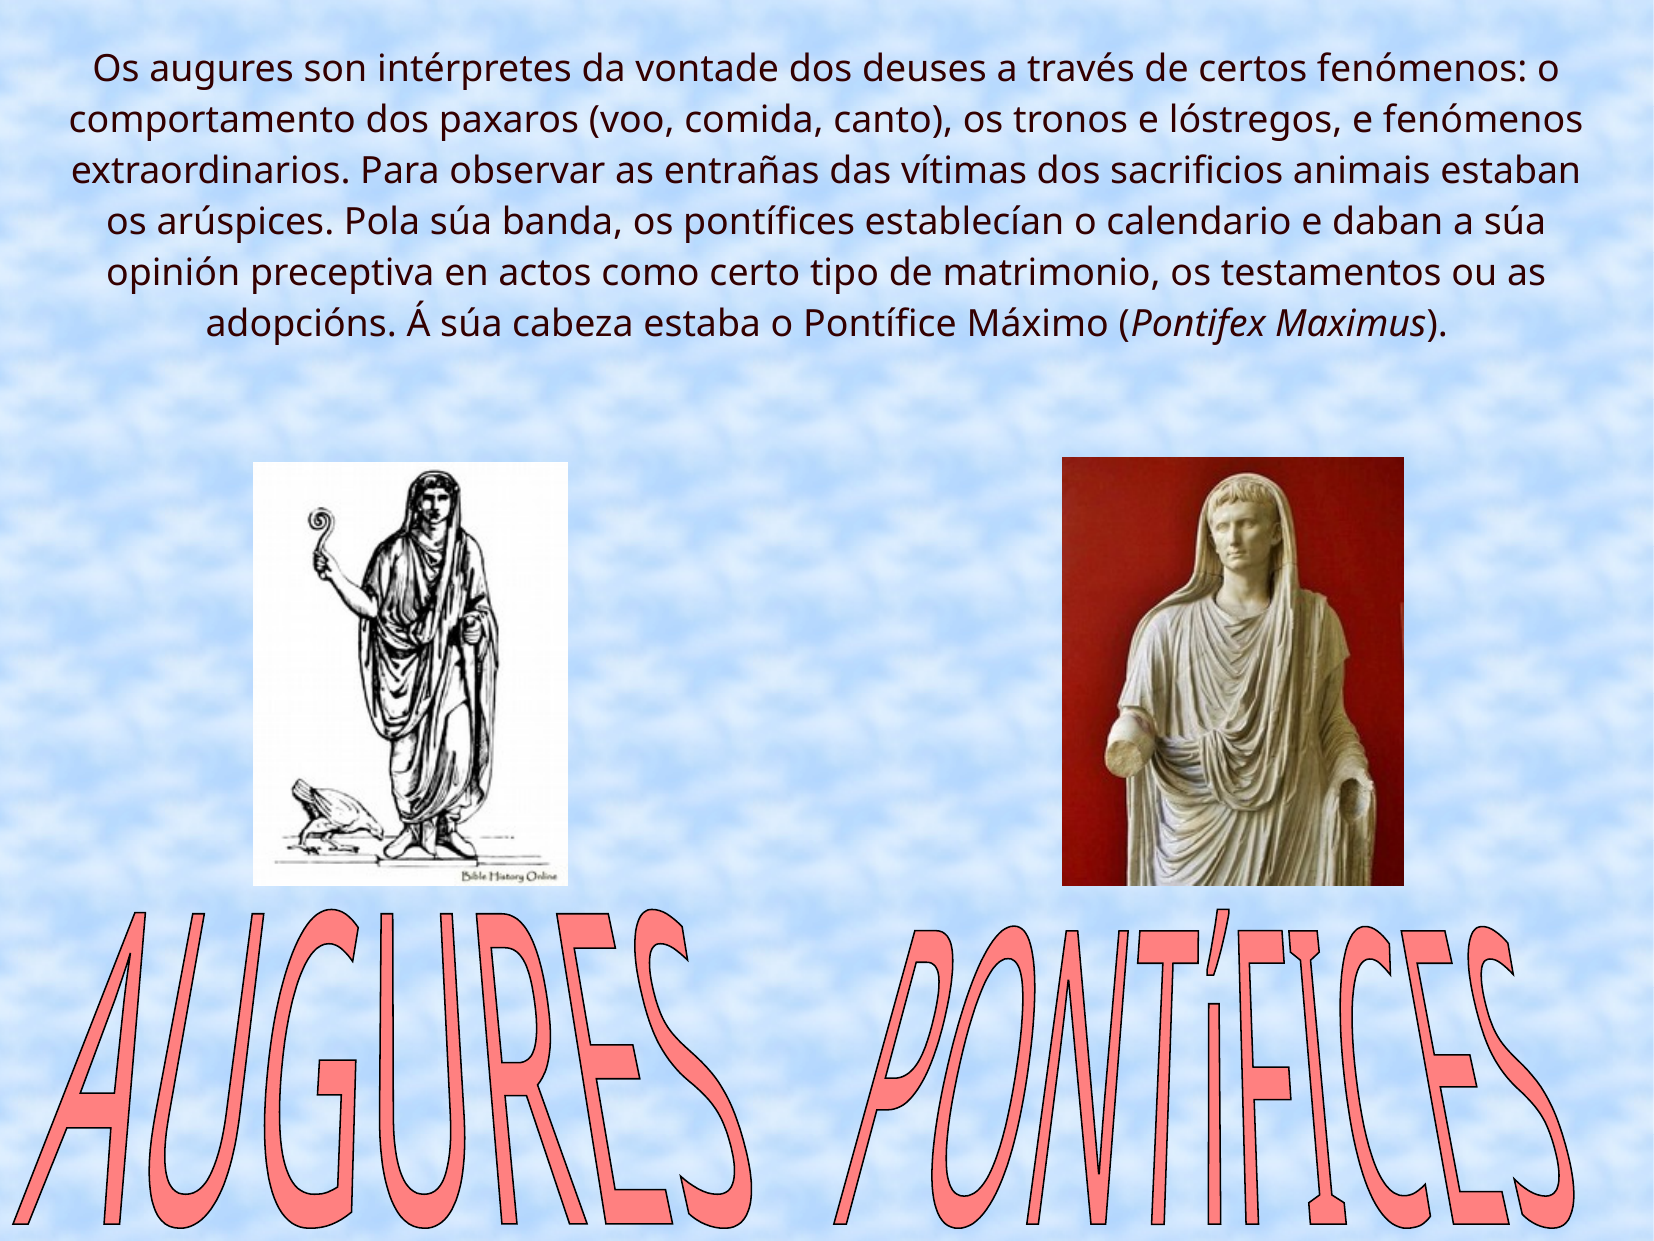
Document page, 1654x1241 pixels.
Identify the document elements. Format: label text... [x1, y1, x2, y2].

text_box AUGURES [556, 913, 673, 1224]
text_box AUGURES [634, 909, 752, 1229]
text_box PONTíFICES [1468, 926, 1574, 1229]
text_box PONTíFICES [1401, 930, 1510, 1225]
text_box PONTíFICES [1137, 930, 1199, 1225]
picture [0, 0, 1654, 1241]
text_box PONTíFICES [1208, 1003, 1221, 1225]
text_box PONTíFICES [833, 930, 953, 1225]
text_box PONTíFICES [1026, 930, 1129, 1225]
text_box AUGURES [264, 909, 359, 1229]
text_box PONTíFICES [1288, 930, 1347, 1225]
text_box AUGURES [379, 913, 465, 1229]
text_box Os augures son intérpretes da vontade dos deuses a través de certos fenómenos: o comportamento dos paxaros (voo, comida, canto), os tronos e lóstregos, e fenómenos extraordinarios. Para observar as entrañas das vítimas dos sacrificios animais estaban os arúspices. Pola súa banda, os pontífices establecían o calendario e daban a súa opinión preceptiva en actos como certo tipo de matrimonio, os testamentos ou as adopcións. Á súa cabeza estaba o Pontífice Máximo (Pontifex Maximus). [35, 33, 1619, 469]
text_box PONTíFICES [1340, 926, 1431, 1229]
text_box PONTíFICES [1207, 909, 1229, 976]
text_box PONTíFICES [1238, 930, 1291, 1225]
text_box AUGURES [149, 913, 264, 1229]
text_box PONTíFICES [931, 926, 1035, 1229]
text_box AUGURES [12, 912, 146, 1225]
text_box AUGURES [476, 913, 588, 1224]
